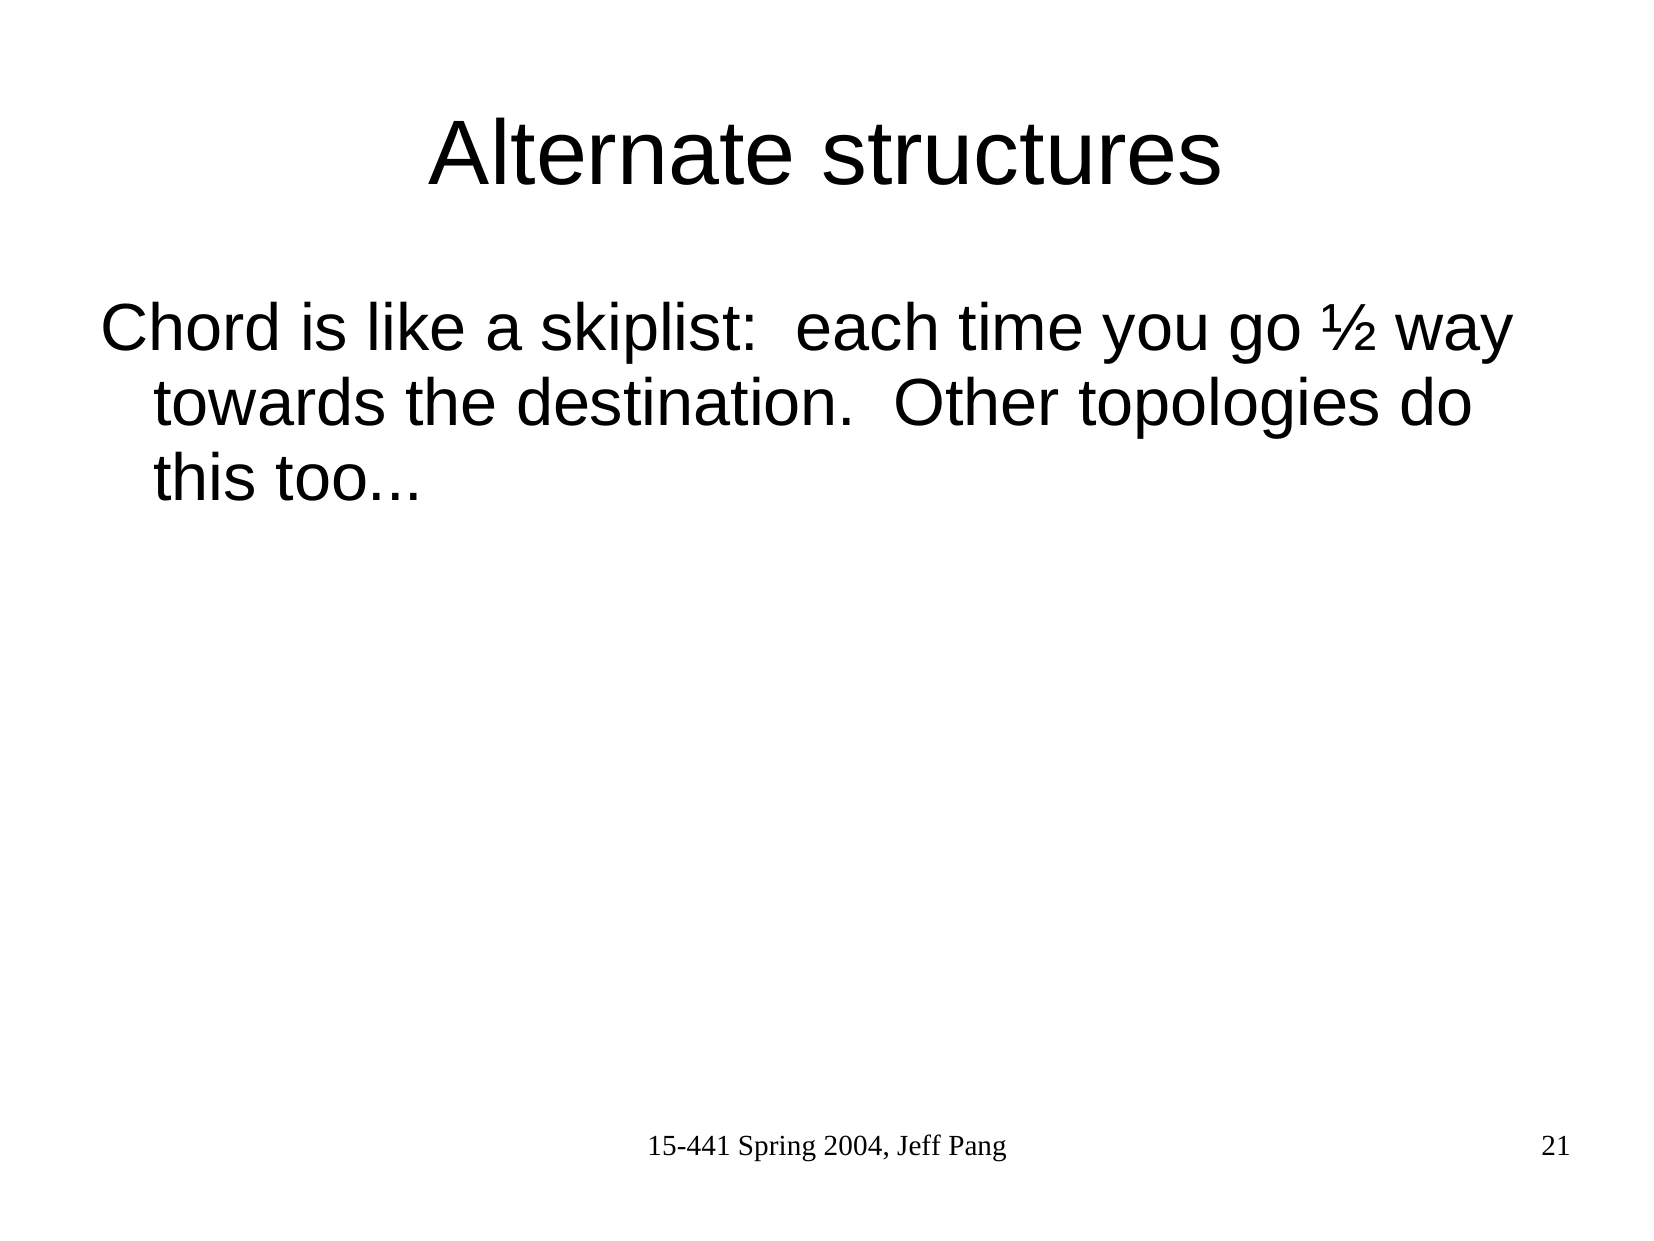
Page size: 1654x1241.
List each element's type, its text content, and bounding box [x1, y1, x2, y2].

list Chord is like a skiplist: each time you go ½ way towards the destination. Other topologies do this too... [82, 290, 1571, 1094]
title Alternate structures [82, 56, 1571, 250]
